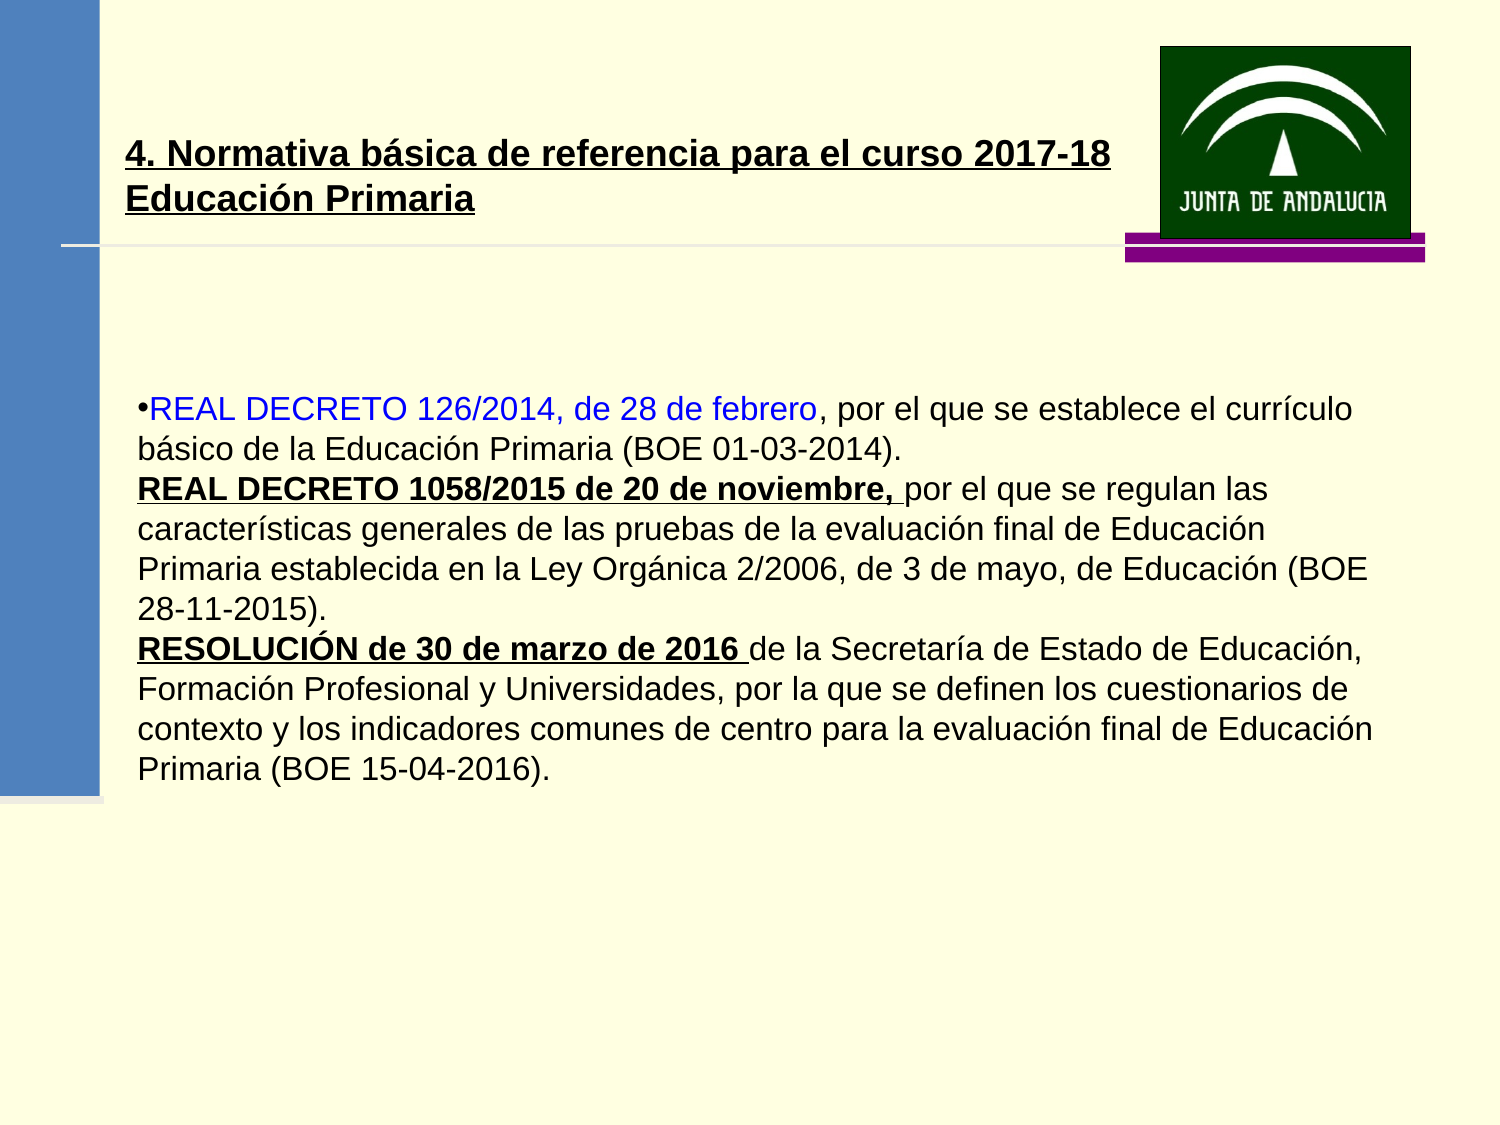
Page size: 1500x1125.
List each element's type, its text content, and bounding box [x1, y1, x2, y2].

picture [1160, 46, 1410, 239]
text_box REAL DECRETO 126/2014, de 28 de febrero, por el que se establece el currículo básico de la Educación Primaria (BOE 01-03-2014). REAL DECRETO 1058/2015 de 20 de noviembre, por el que se regulan las características generales de las pruebas de la evaluación final de Educación Primaria establecida en la Ley Orgánica 2/2006, de 3 de mayo, de Educación (BOE 28-11-2015). RESOLUCIÓN de 30 de marzo de 2016 de la Secretaría de Estado de Educación, Formación Profesional y Universidades, por la que se definen los cuestionarios de contexto y los indicadores comunes de centro para la evaluación final de Educación Primaria (BOE 15-04-2016). [137, 387, 1400, 999]
text_box 4. Normativa básica de referencia para el curso 2017-18 Educación Primaria [124, 124, 1426, 313]
